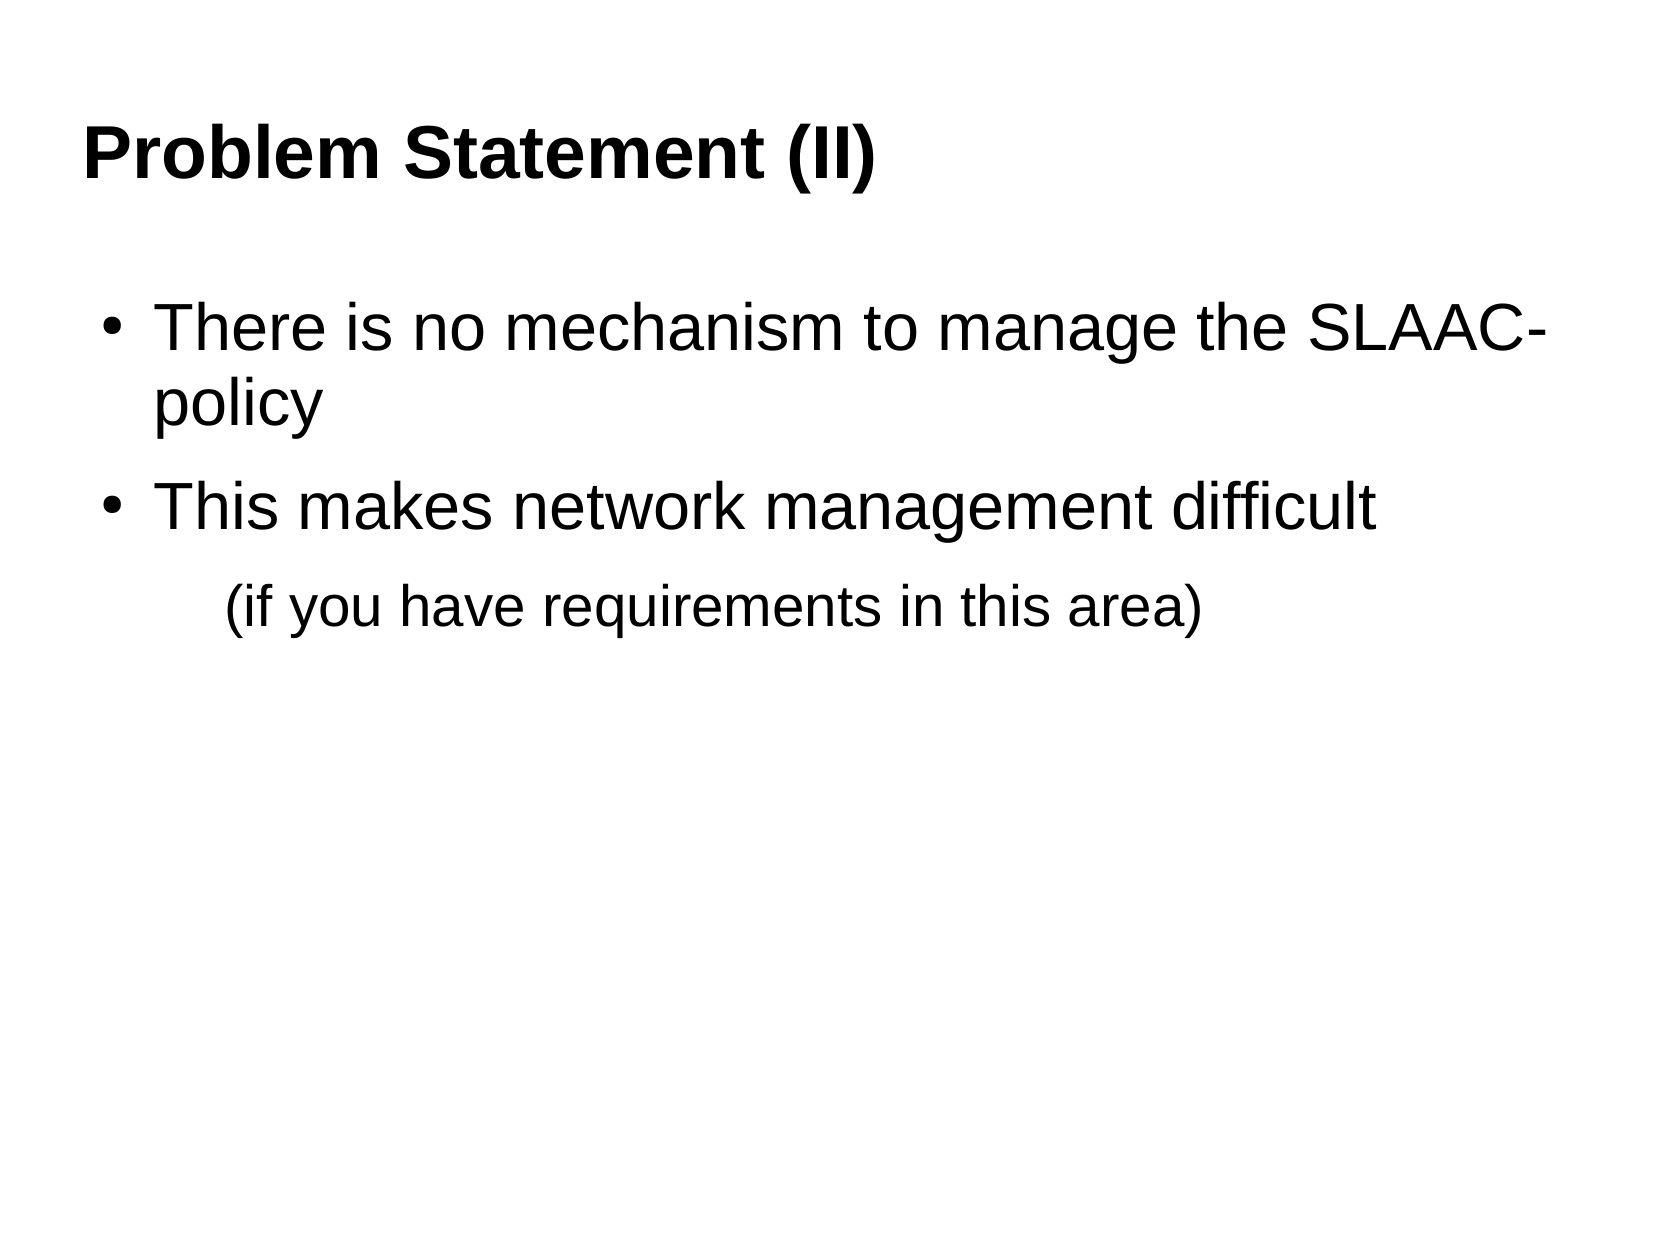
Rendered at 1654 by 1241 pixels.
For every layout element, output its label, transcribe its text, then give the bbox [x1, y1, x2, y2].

list There is no mechanism to manage the SLAAC-policy This makes network management difficult (if you have requirements in this area) [82, 290, 1571, 1109]
title Problem Statement (II) [82, 49, 1571, 257]
